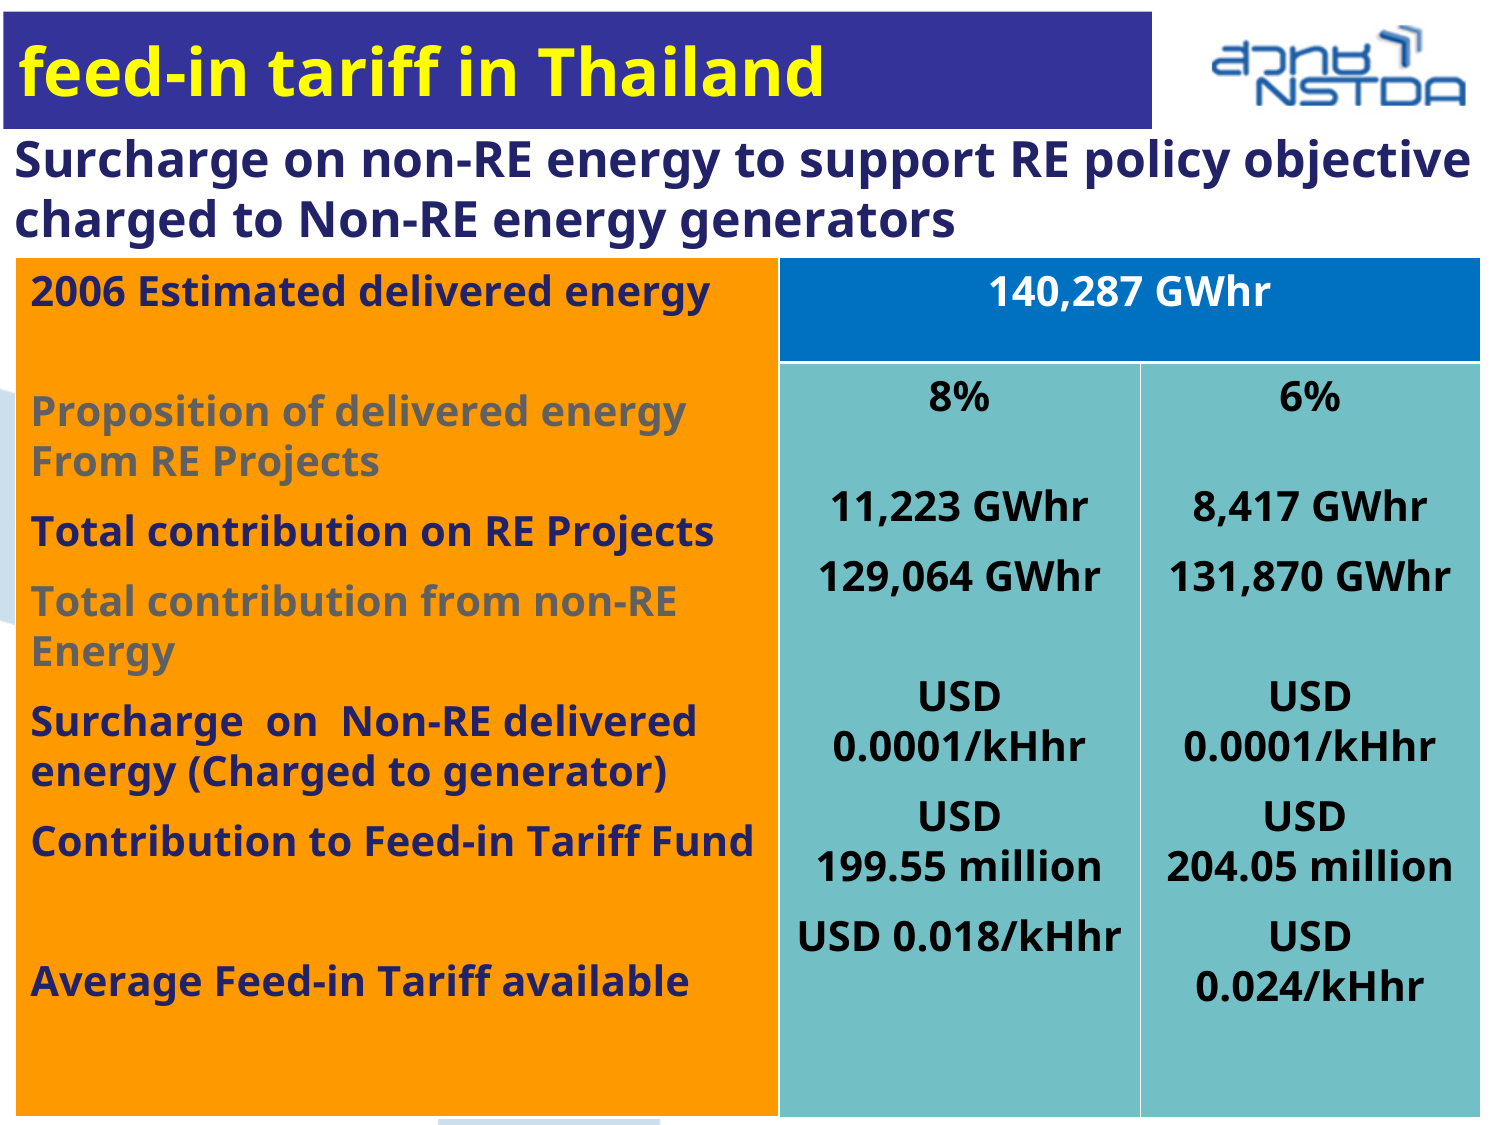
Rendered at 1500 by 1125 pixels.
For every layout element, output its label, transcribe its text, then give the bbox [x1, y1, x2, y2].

table_cell 6% 8,417 GWhr 131,870 GWhr USD 0.0001/kHhr USD 204.05 million USD 0.024/kHhr [1141, 364, 1480, 1117]
picture [0, 0, 1500, 119]
picture [0, 255, 1500, 1125]
table_header 140,287 GWhr [780, 258, 1480, 361]
table_cell 8% 11,223 GWhr 129,064 GWhr USD 0.0001/kHhr USD 199.55 million USD 0.018/kHhr [780, 364, 1140, 1117]
text_box Surcharge on non-RE energy to support RE policy objective charged to Non-RE energy generators [0, 119, 1500, 255]
table_header 2006 Estimated delivered energy Proposition of delivered energy From RE Projects Total contribution on RE Projects Total contribution from non-RE Energy Surcharge on Non-RE delivered energy (Charged to generator) Contribution to Feed-in Tariff Fund Average Feed-in Tariff available [16, 258, 778, 1116]
title feed-in tariff in Thailand [3, 11, 1152, 129]
